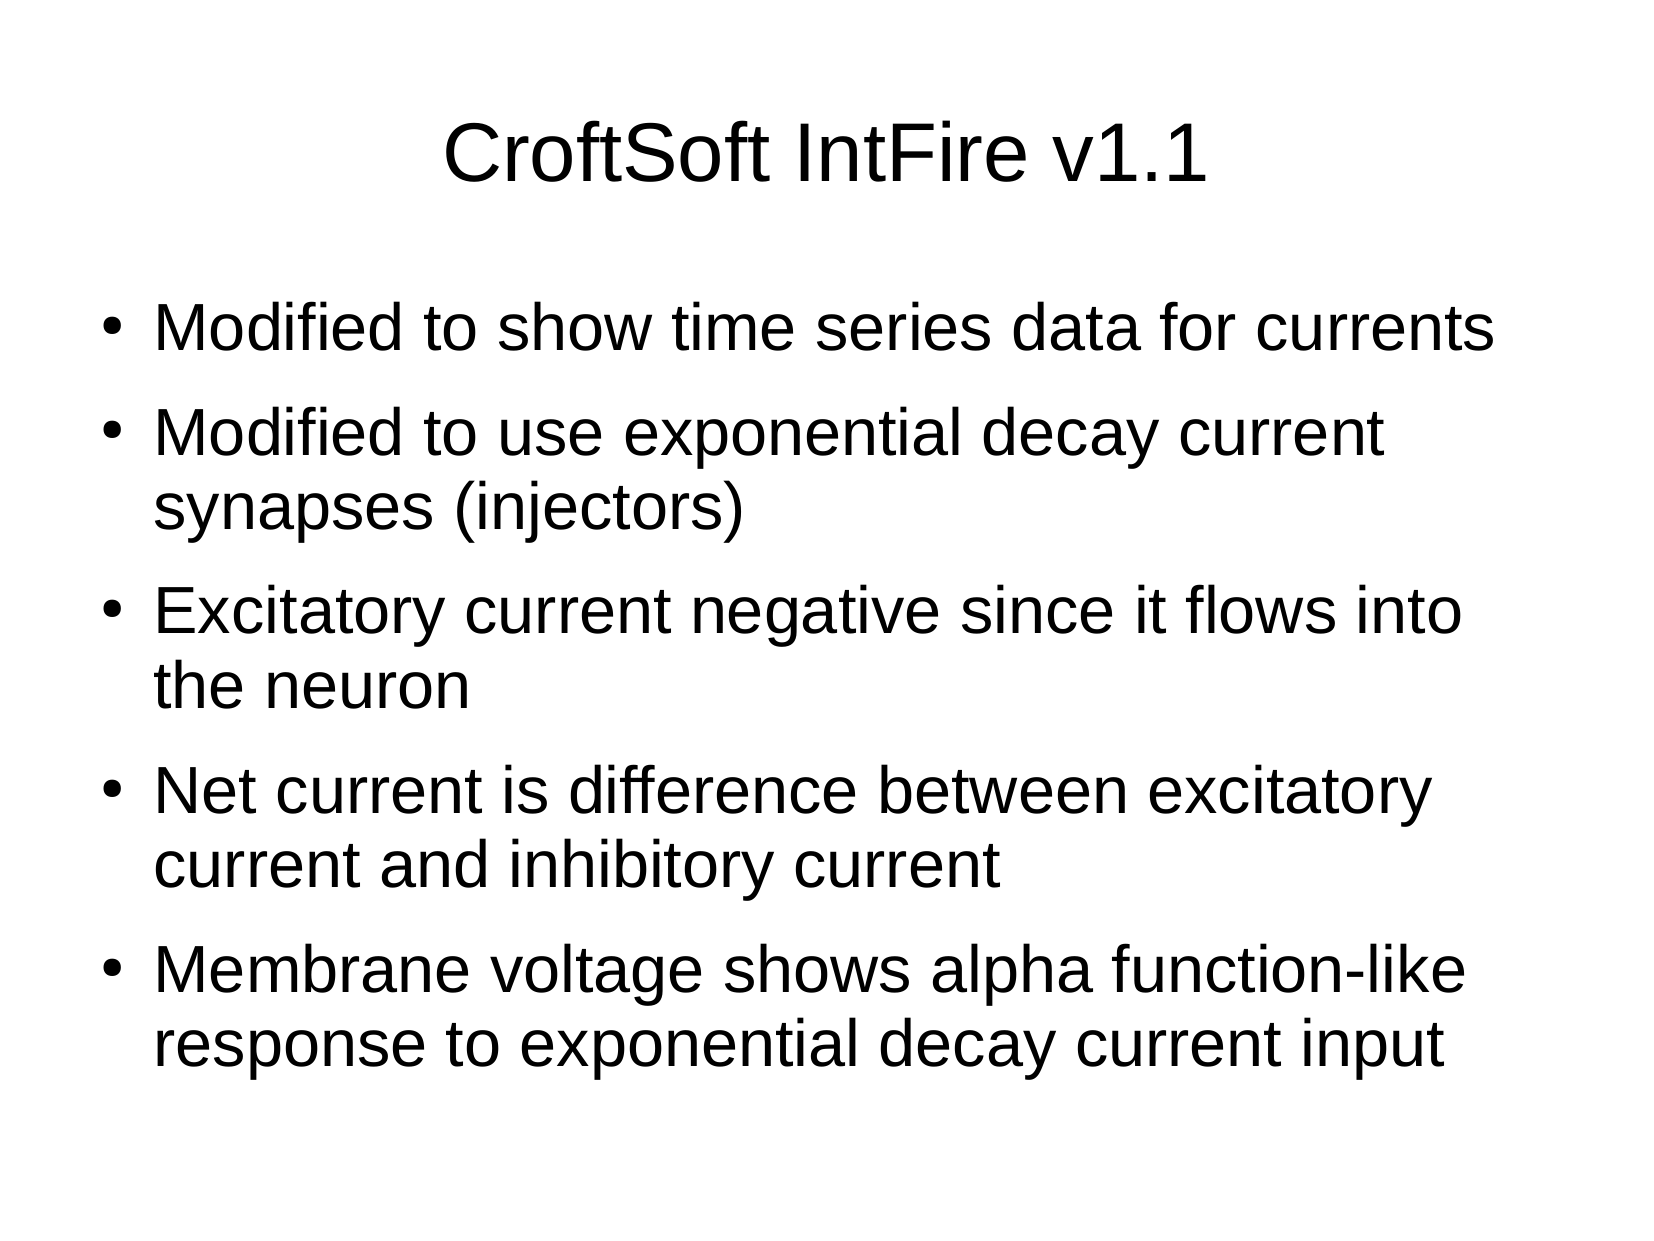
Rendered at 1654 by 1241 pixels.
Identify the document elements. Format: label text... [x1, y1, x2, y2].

title CroftSoft IntFire v1.1 [82, 49, 1571, 257]
list Modified to show time series data for currents Modified to use exponential decay current synapses (injectors) Excitatory current negative since it flows into the neuron Net current is difference between excitatory current and inhibitory current Membrane voltage shows alpha function-like response to exponential decay current input [82, 290, 1571, 1109]
